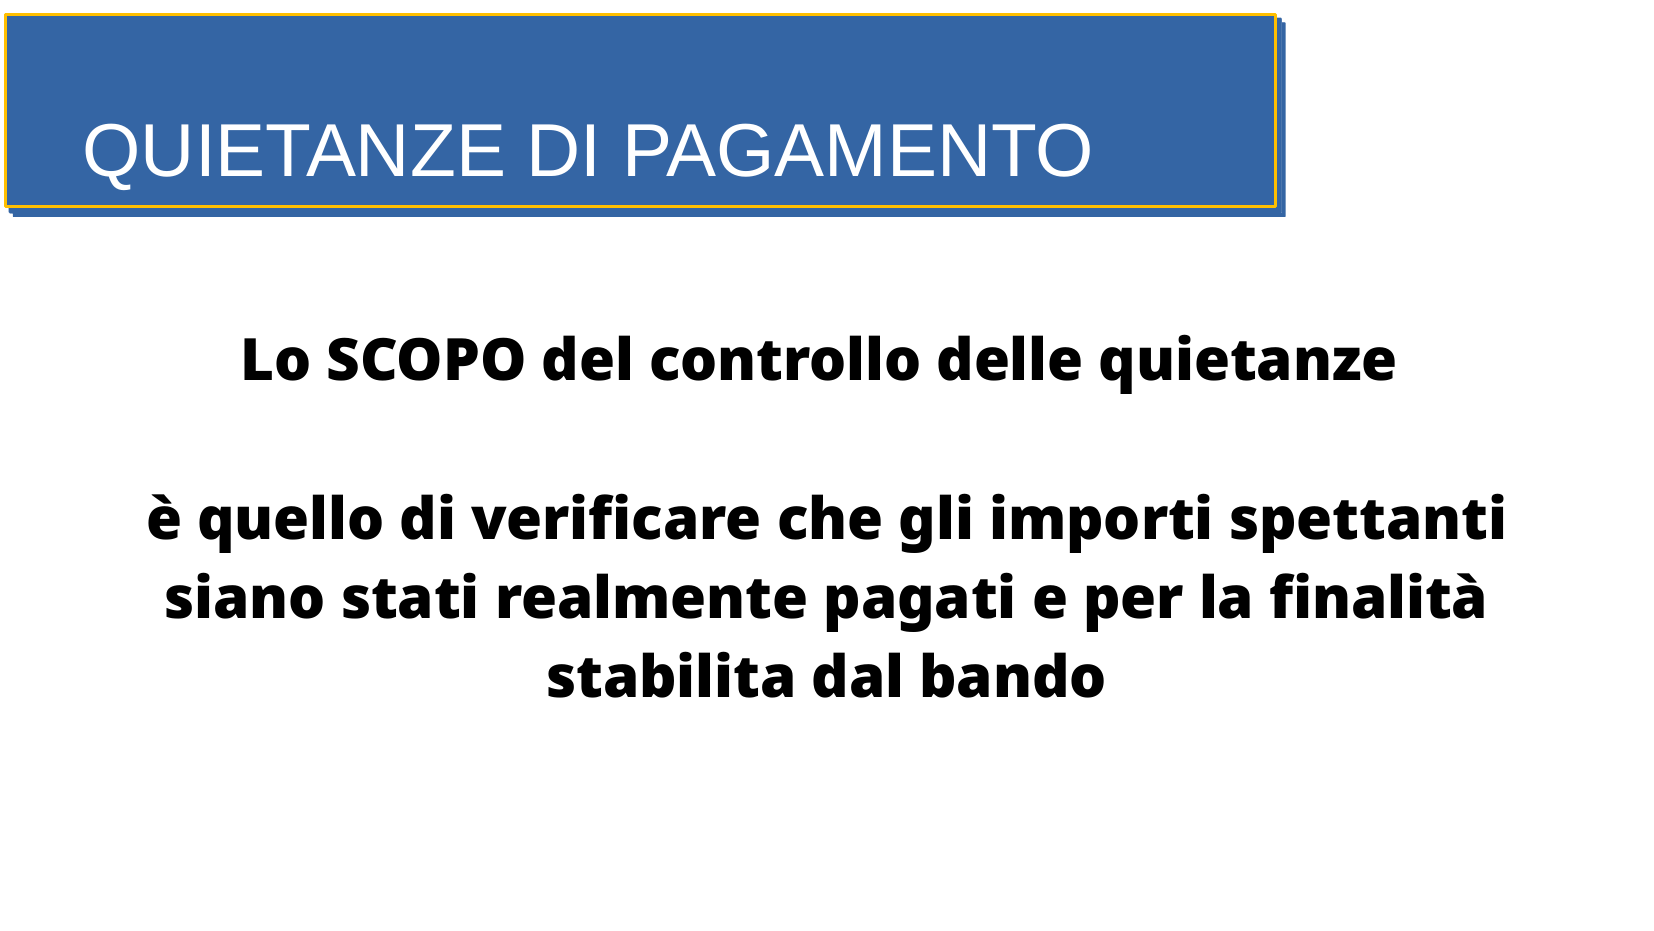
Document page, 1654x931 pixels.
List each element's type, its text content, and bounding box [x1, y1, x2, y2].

subtitle Lo SCOPO del controllo delle quietanze è quello di verificare che gli importi spettanti siano stati realmente pagati e per la finalità stabilita dal bando [88, 236, 1565, 798]
title QUIETANZE DI PAGAMENTO [82, 35, 1235, 266]
